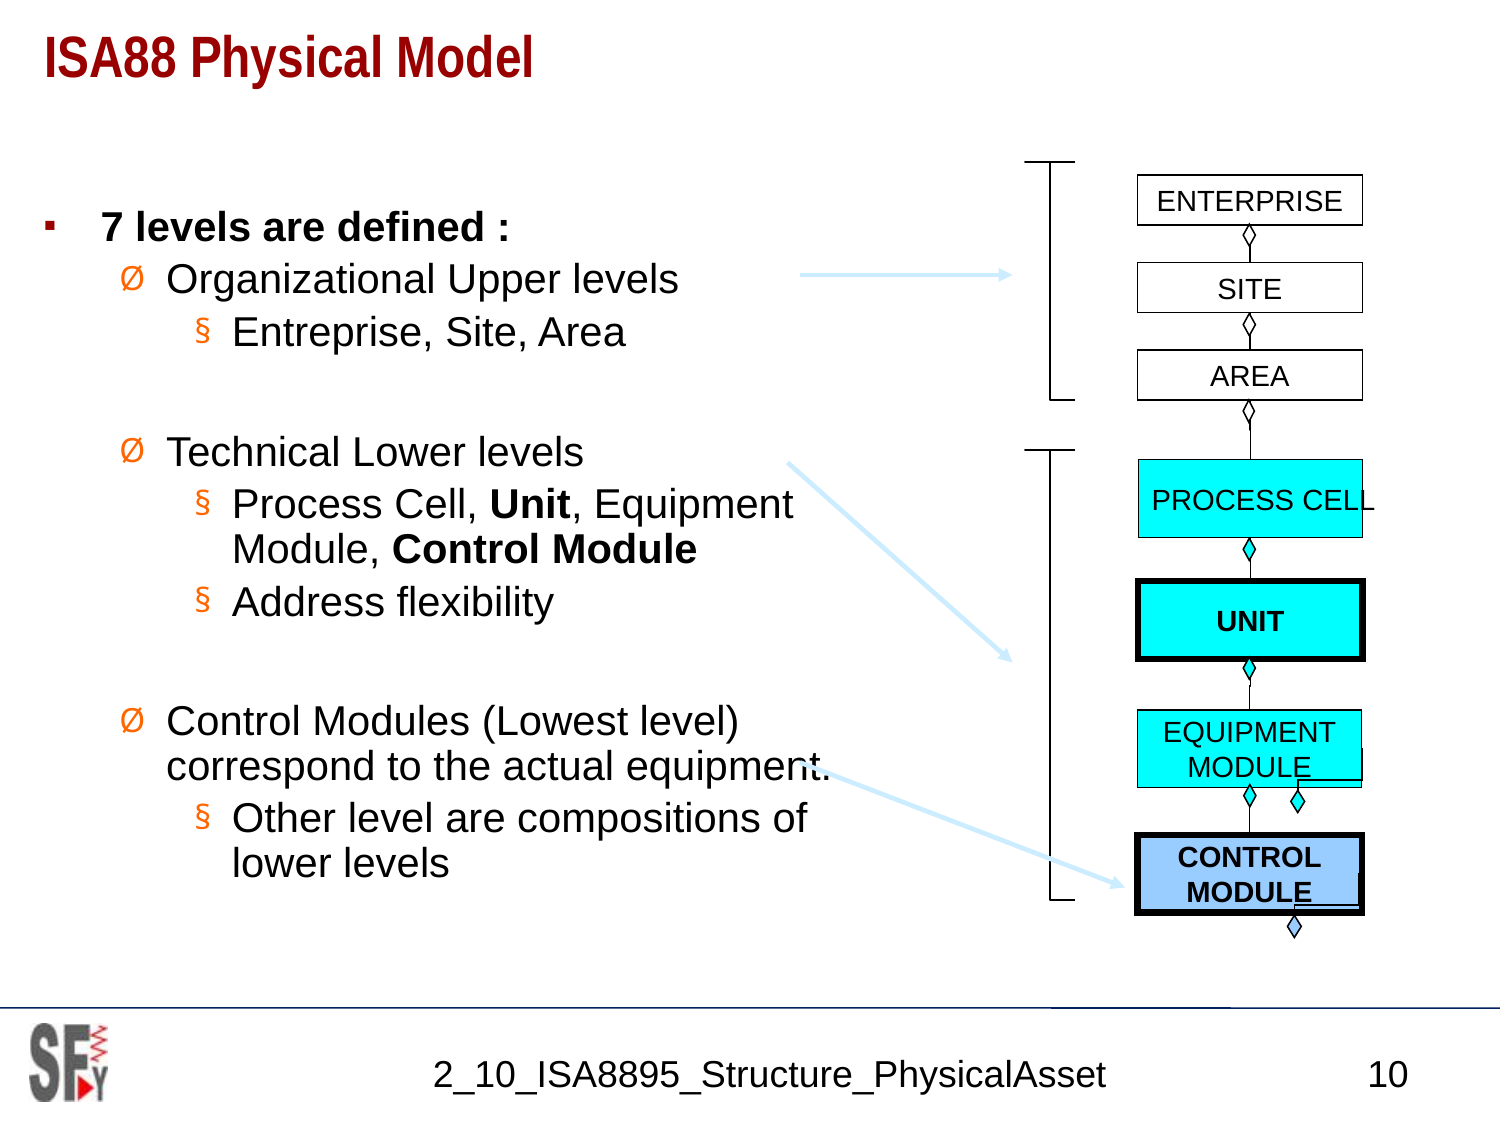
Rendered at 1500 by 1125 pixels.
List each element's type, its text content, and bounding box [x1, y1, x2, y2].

text_box EQUIPMENT MODULE [1137, 709, 1362, 788]
text_box SITE [1137, 262, 1363, 313]
text_box EQUIPMENT MODULE [1299, 781, 1362, 788]
text_box [1243, 784, 1256, 807]
title ISA88 Physical Model [29, 12, 1471, 138]
text_box CONTROL MODULE [1137, 834, 1362, 913]
text_box [1243, 224, 1256, 247]
text_box [1243, 313, 1256, 336]
text_box ENTERPRISE [1137, 174, 1363, 225]
slide_number <numéro> [1352, 1034, 1490, 1103]
footer 2_10_ISA8895_Structure_PhysicalAsset [417, 1034, 1352, 1103]
text_box PROCESS CELL [1138, 459, 1363, 538]
list 7 levels are defined : Organizational Upper levels Entreprise, Site, Area Technical Lower levels Process Cell, Unit, Equipment Module, Control Module Address flexibility Control Modules (Lowest level) correspond to the actual equipment. Other level are compositions of lower levels [29, 184, 917, 988]
text_box [1287, 915, 1302, 938]
picture [29, 1023, 108, 1102]
text_box [1243, 538, 1256, 561]
text_box [1243, 657, 1256, 680]
text_box [1243, 399, 1255, 423]
text_box [1290, 790, 1305, 813]
text_box UNIT [1138, 581, 1363, 659]
text_box AREA [1137, 350, 1363, 400]
